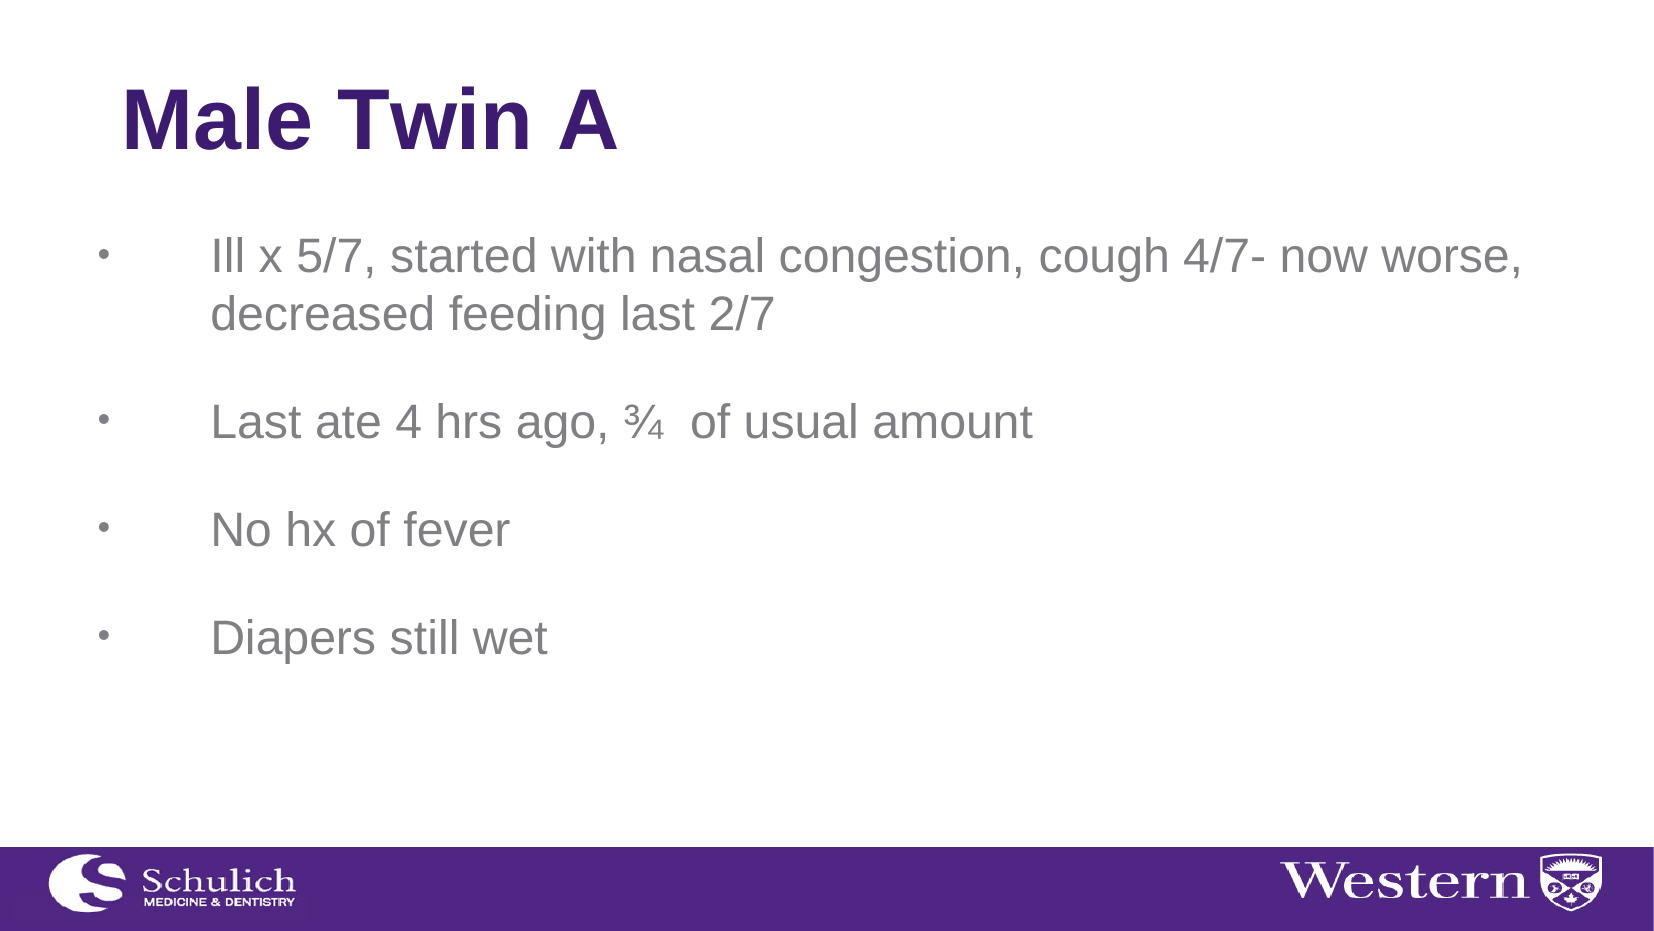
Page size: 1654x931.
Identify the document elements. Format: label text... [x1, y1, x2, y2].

title Male Twin A [82, 37, 1571, 193]
picture [0, 0, 1654, 931]
list Ill x 5/7, started with nasal congestion, cough 4/7- now worse, decreased feeding last 2/7 Last ate 4 hrs ago, ¾ of usual amount No hx of fever Diapers still wet [82, 217, 1571, 831]
